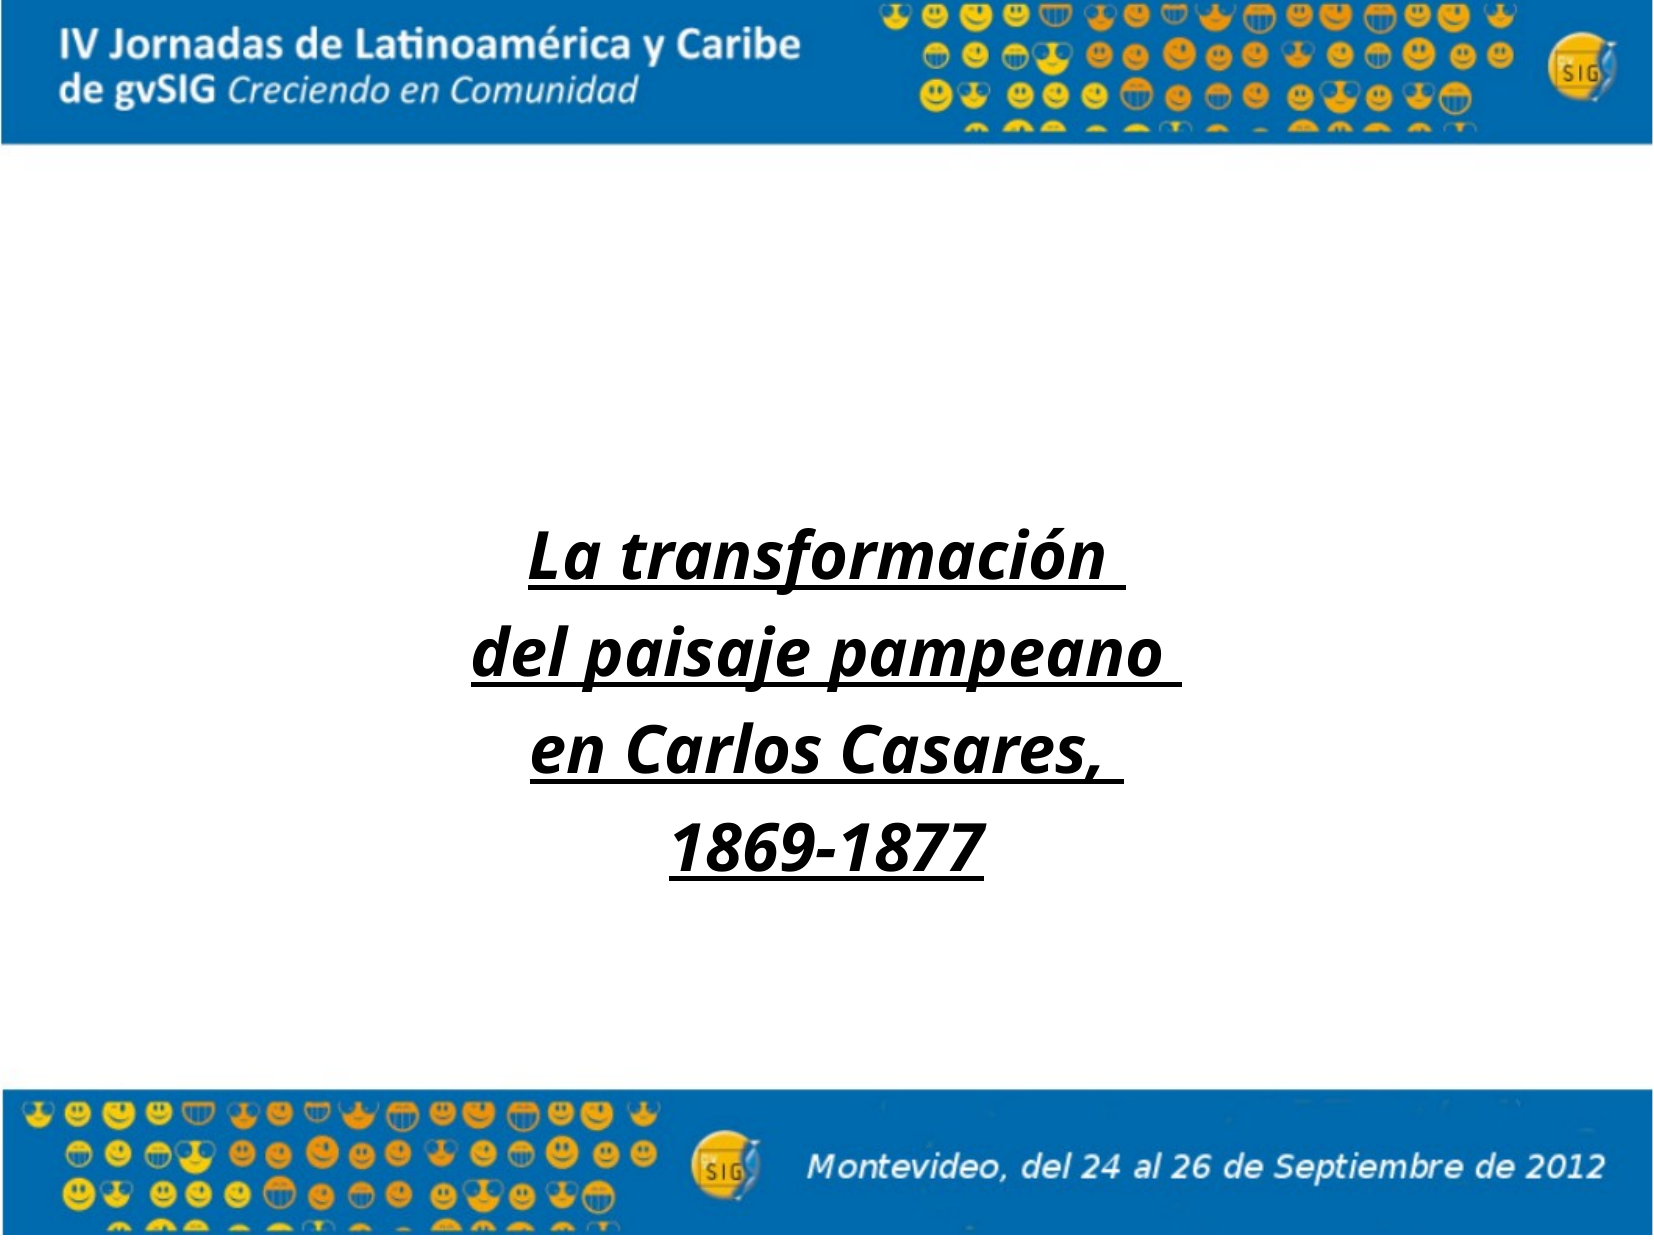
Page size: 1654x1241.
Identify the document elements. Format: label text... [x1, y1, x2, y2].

subtitle La transformación del paisaje pampeano en Carlos Casares, 1869-1877 [82, 290, 1571, 1109]
picture [0, 0, 1653, 1235]
